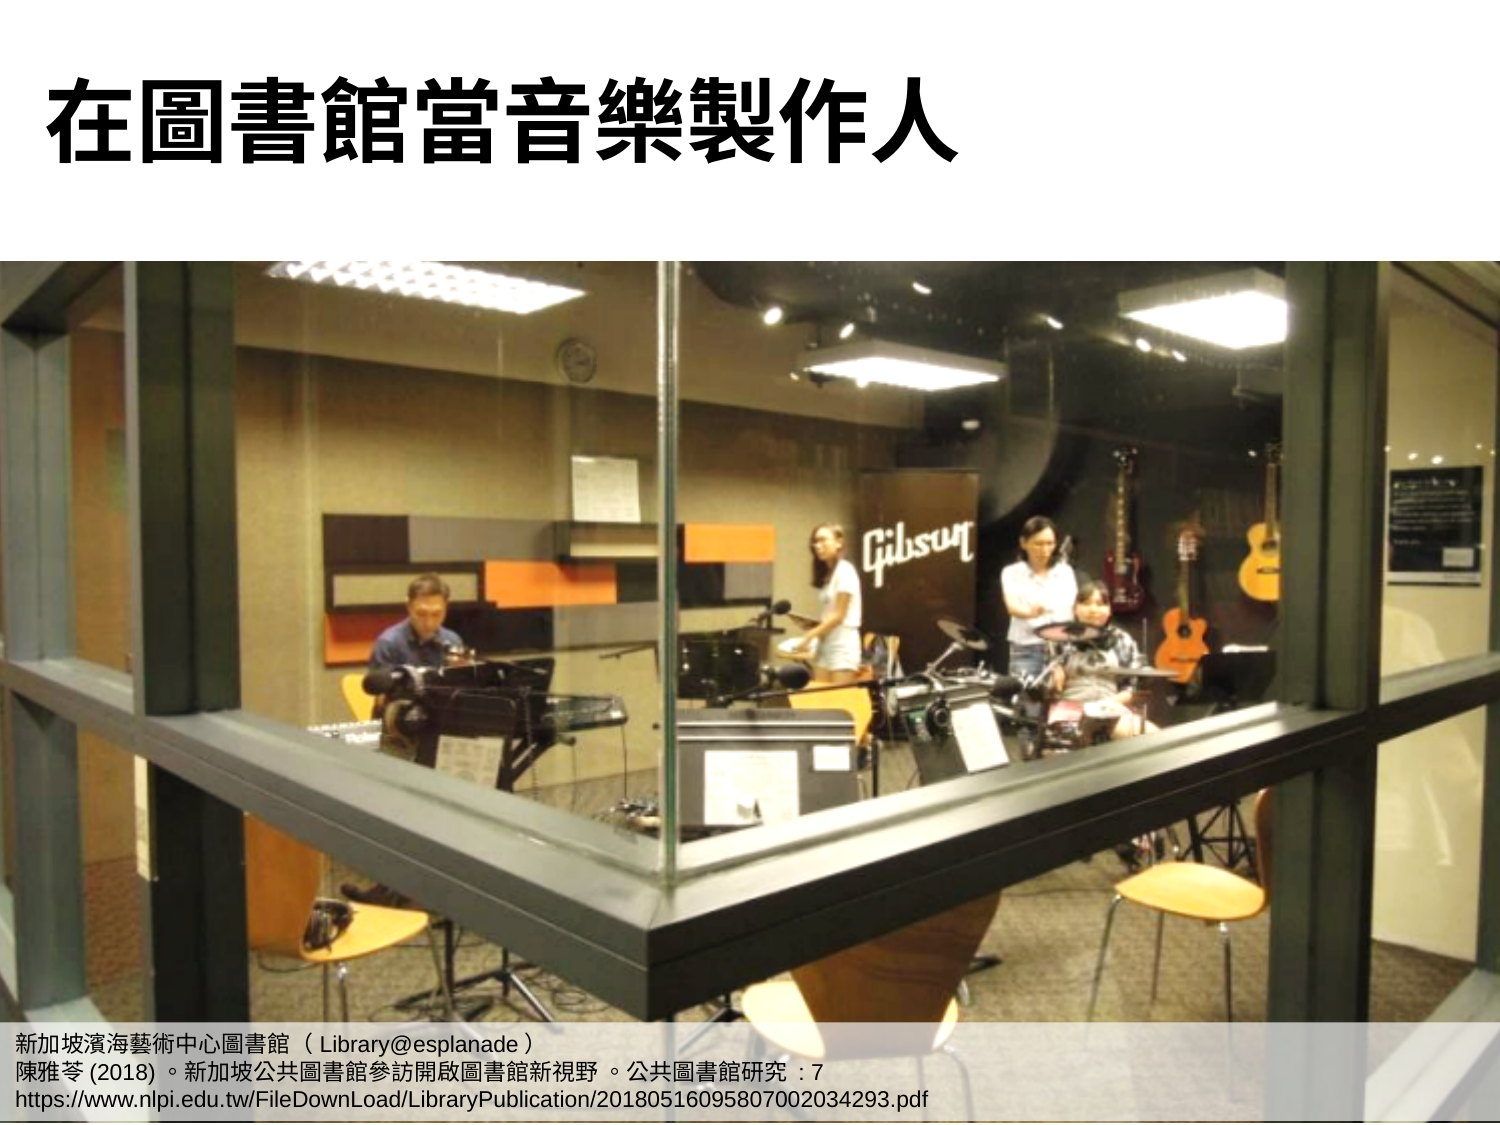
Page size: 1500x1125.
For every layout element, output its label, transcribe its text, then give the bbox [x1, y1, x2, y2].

title 在圖書館當音樂製作人 [29, 24, 1380, 212]
text_box 新加坡濱海藝術中心圖書館（Library@esplanade） 陳雅苓(2018)。新加坡公共圖書館參訪開啟圖書館新視野 。公共圖書館研究 : 7 https://www.nlpi.edu.tw/FileDownLoad/LibraryPublication/20180516095807002034293.pdf [0, 1022, 1500, 1121]
picture [0, 261, 1500, 1022]
